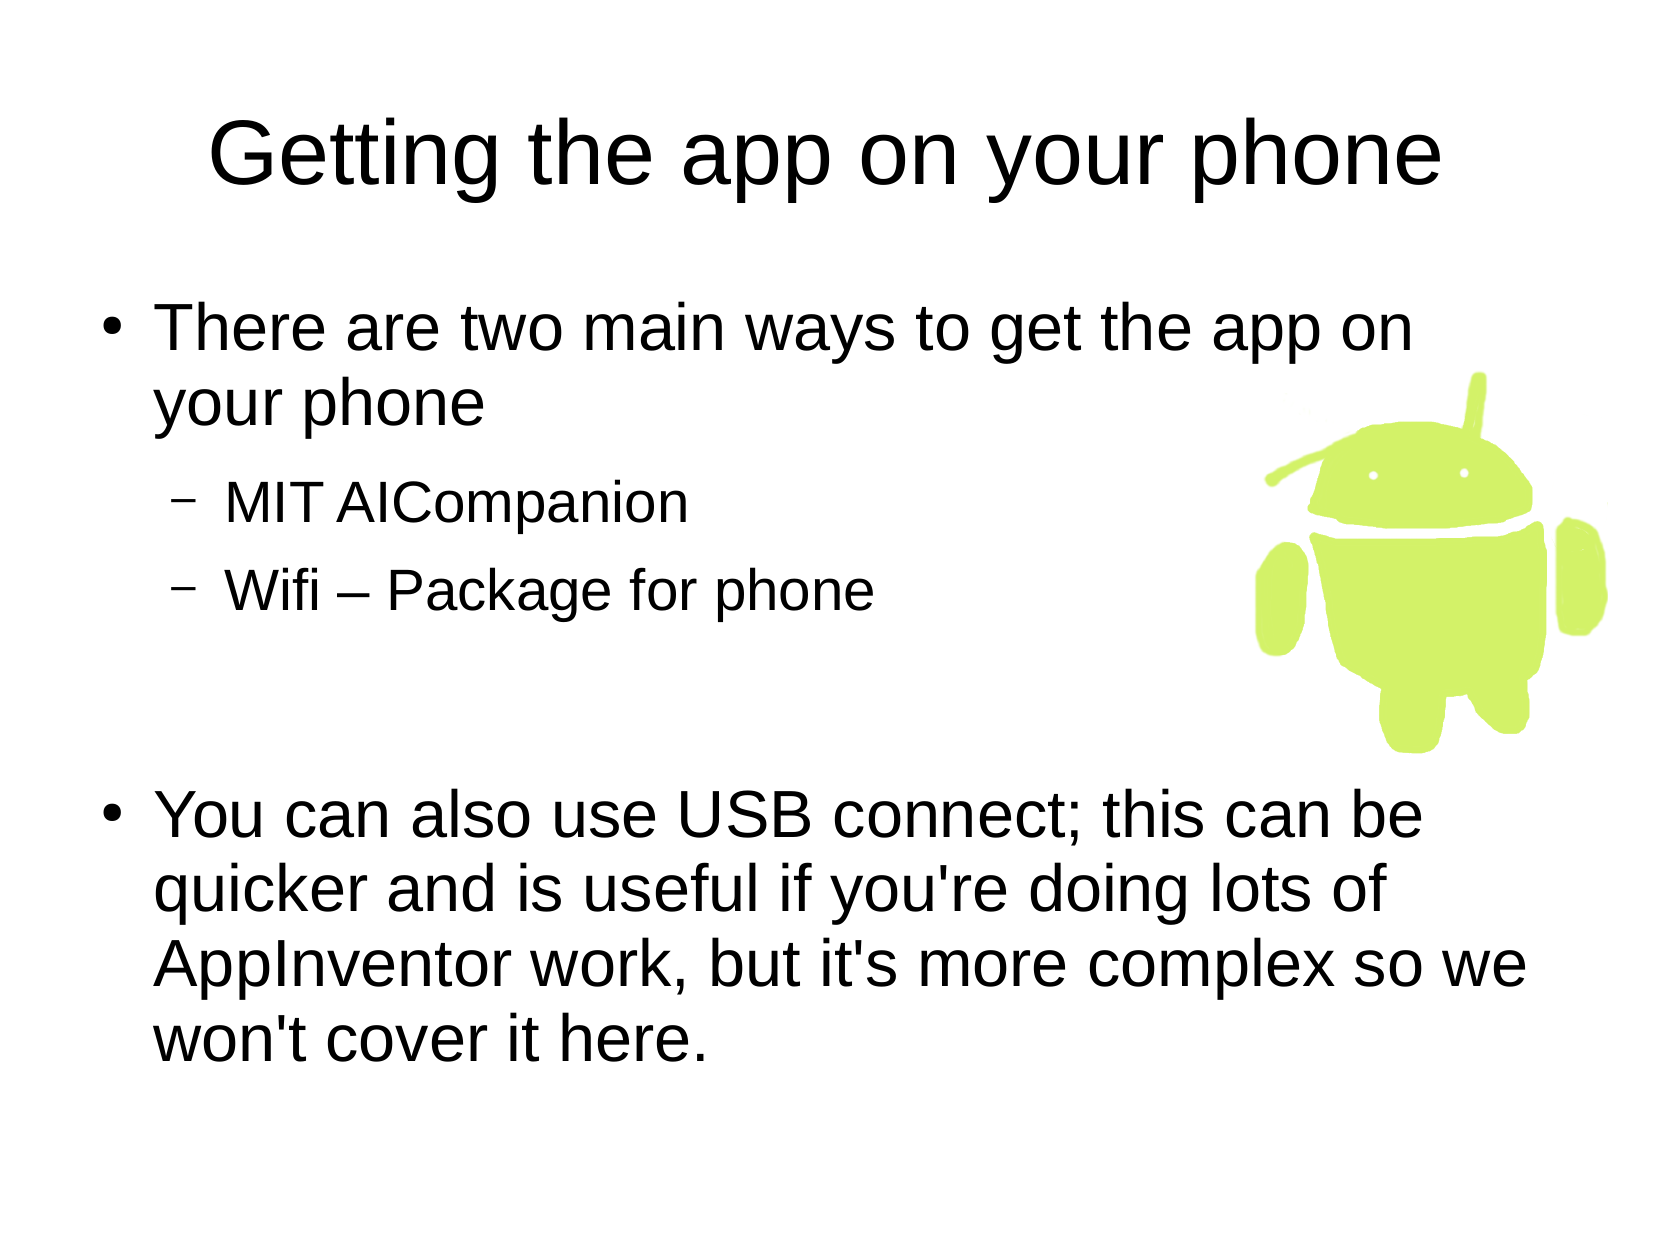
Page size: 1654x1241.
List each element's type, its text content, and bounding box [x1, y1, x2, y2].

list There are two main ways to get the app on your phone MIT AICompanion Wifi – Package for phone You can also use USB connect; this can be quicker and is useful if you're doing lots of AppInventor work, but it's more complex so we won't cover it here. [82, 290, 1538, 1081]
picture [1538, 359, 1608, 806]
title Getting the app on your phone [82, 49, 1571, 257]
